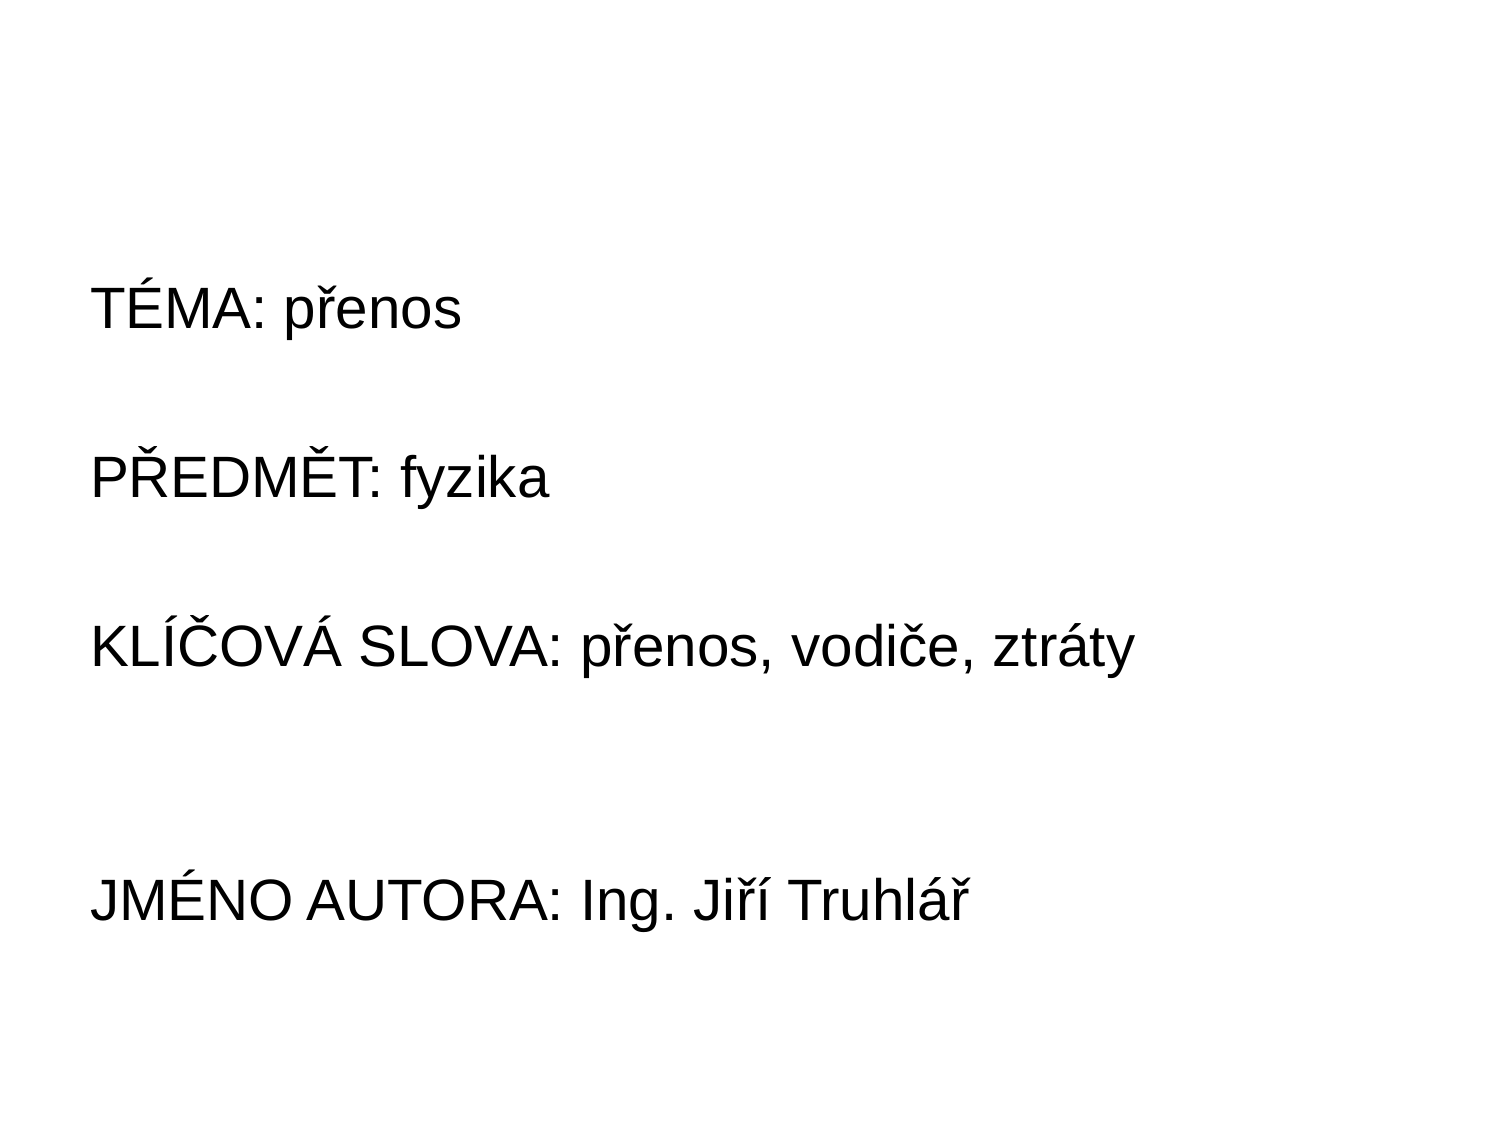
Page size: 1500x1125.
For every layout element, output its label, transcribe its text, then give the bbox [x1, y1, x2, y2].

list TÉMA: přenos PŘEDMĚT: fyzika KLÍČOVÁ SLOVA: přenos, vodiče, ztráty JMÉNO AUTORA: Ing. Jiří Truhlář [75, 262, 1426, 1024]
